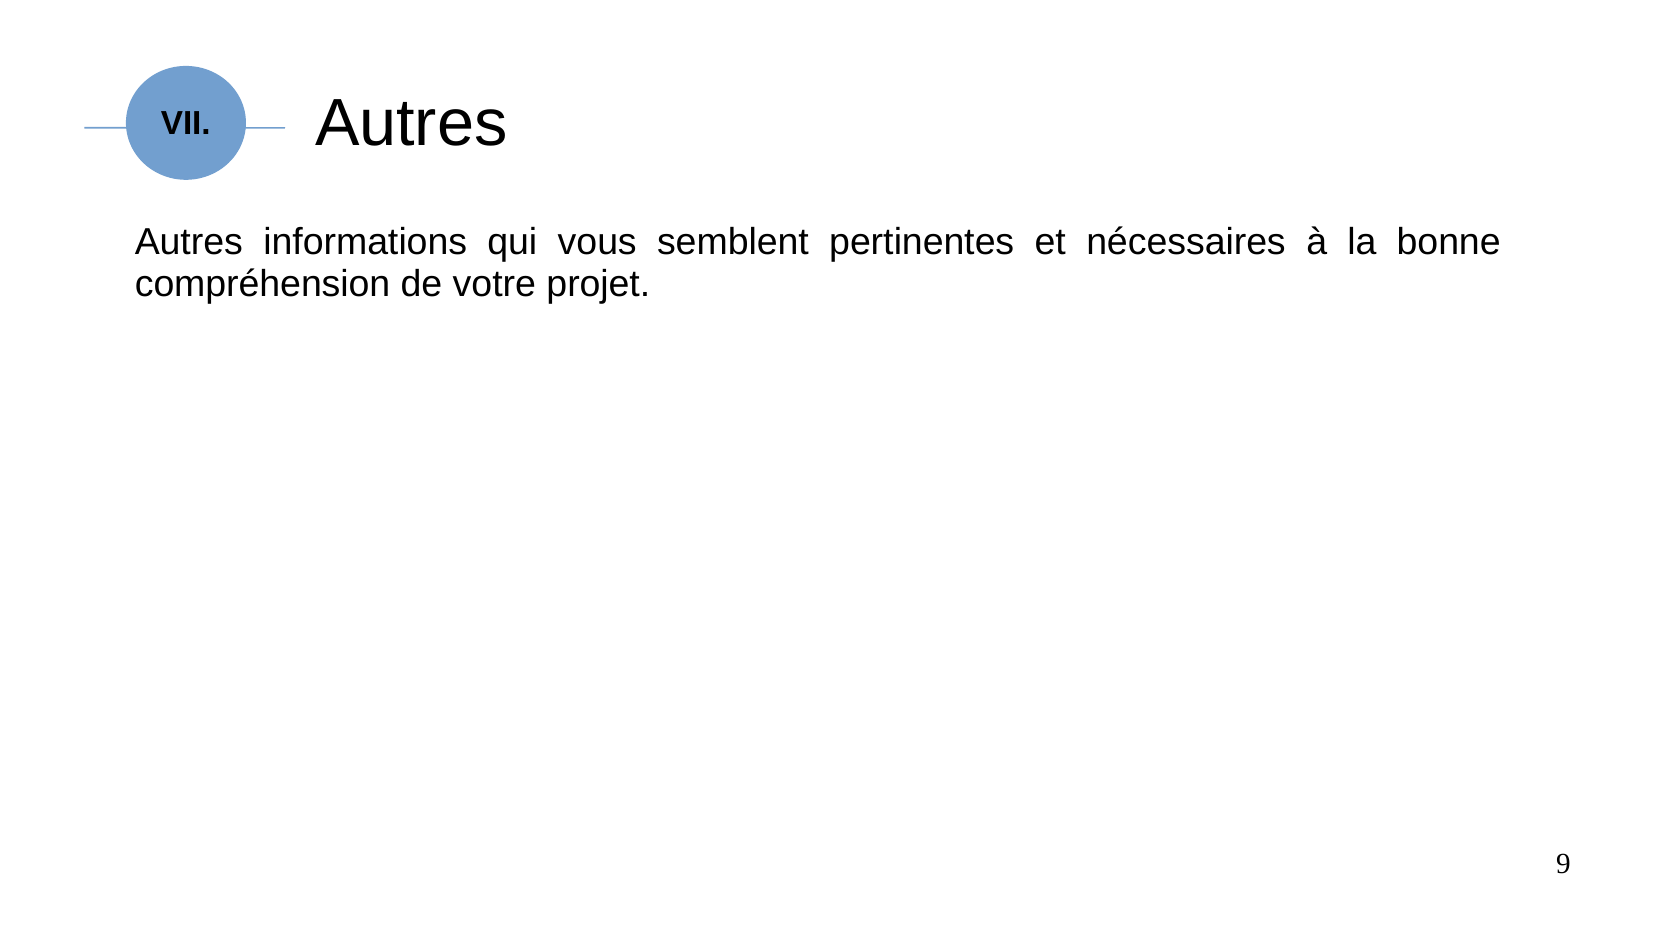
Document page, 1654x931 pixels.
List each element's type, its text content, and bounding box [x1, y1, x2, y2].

text_box Autres informations qui vous semblent pertinentes et nécessaires à la bonne compréhension de votre projet. [120, 213, 1516, 312]
text_box VII. [125, 65, 246, 180]
title Autres [315, 45, 1538, 201]
